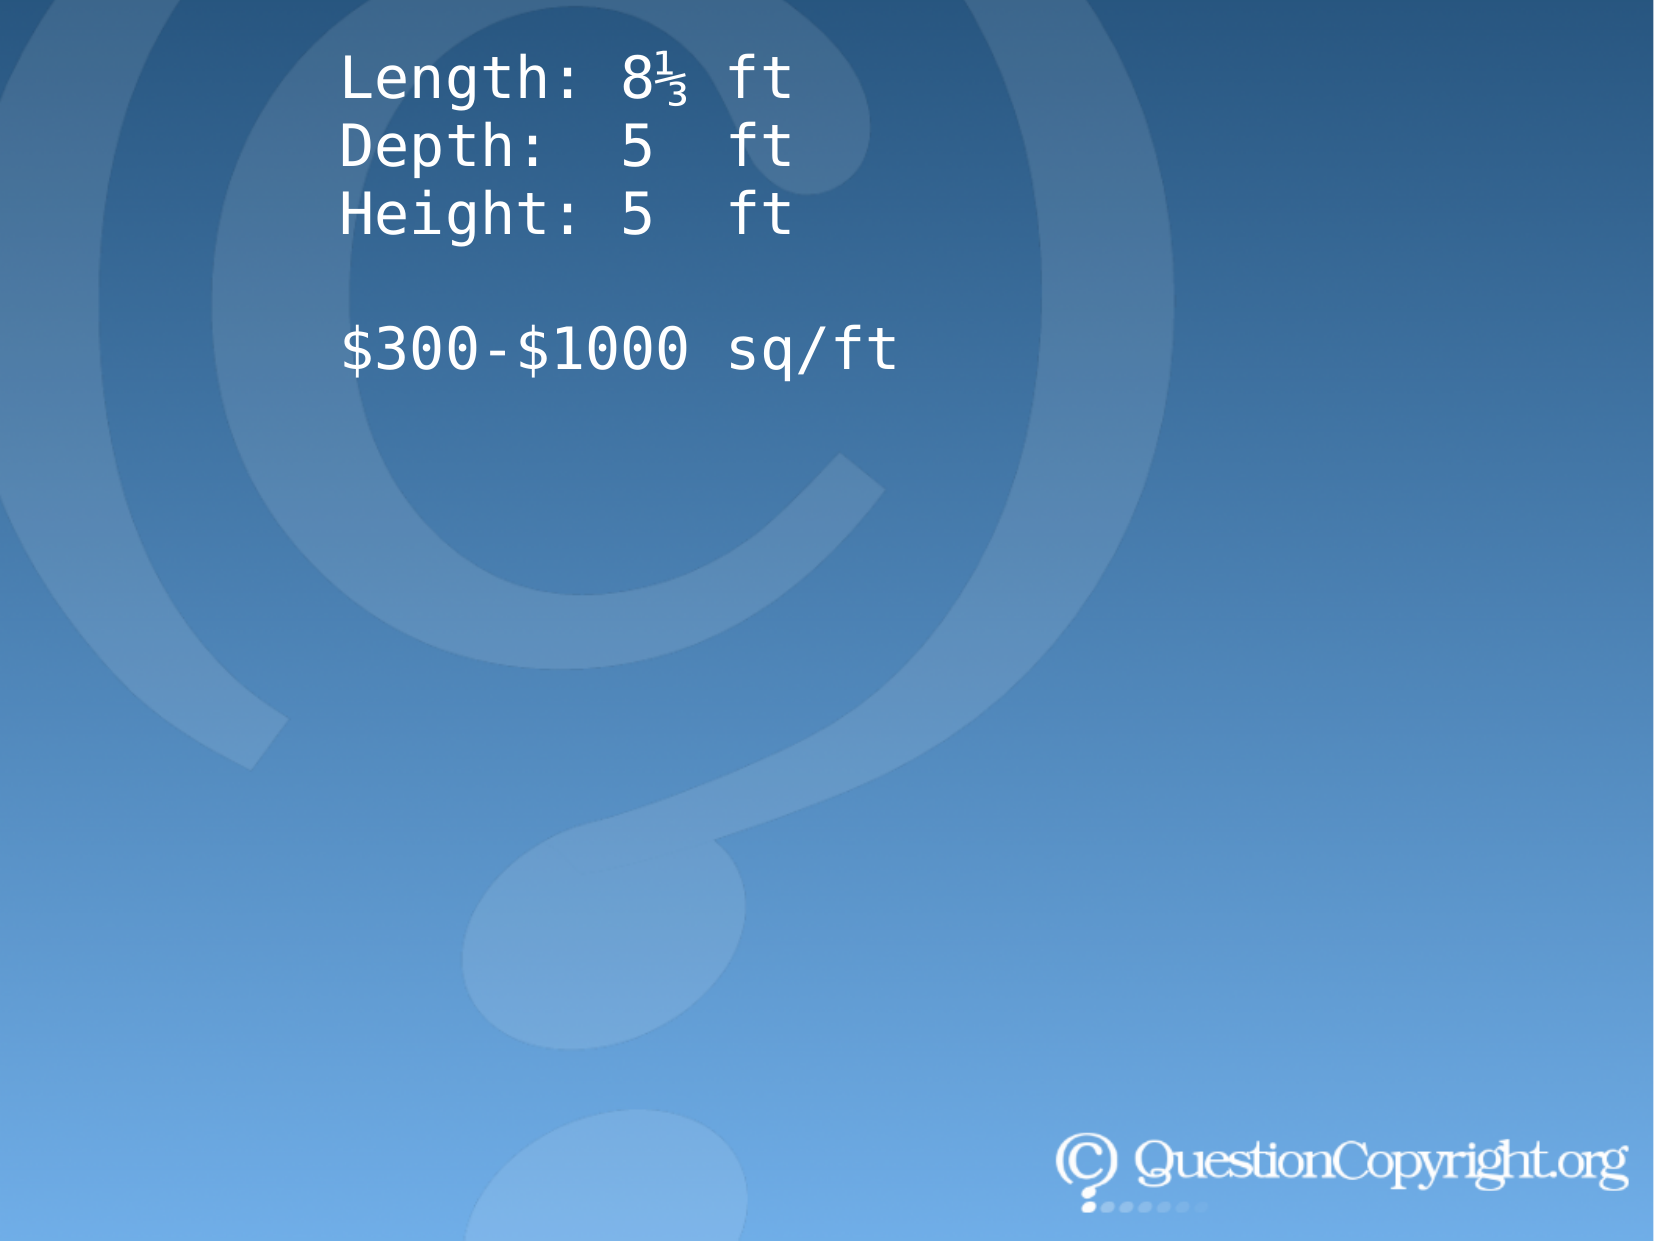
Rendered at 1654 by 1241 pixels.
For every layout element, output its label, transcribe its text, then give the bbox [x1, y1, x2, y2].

picture [0, 0, 1654, 1241]
text_box Length: 8⅓ ft Depth: 5 ft Height: 5 ft $300-$1000 sq/ft [325, 37, 1426, 976]
